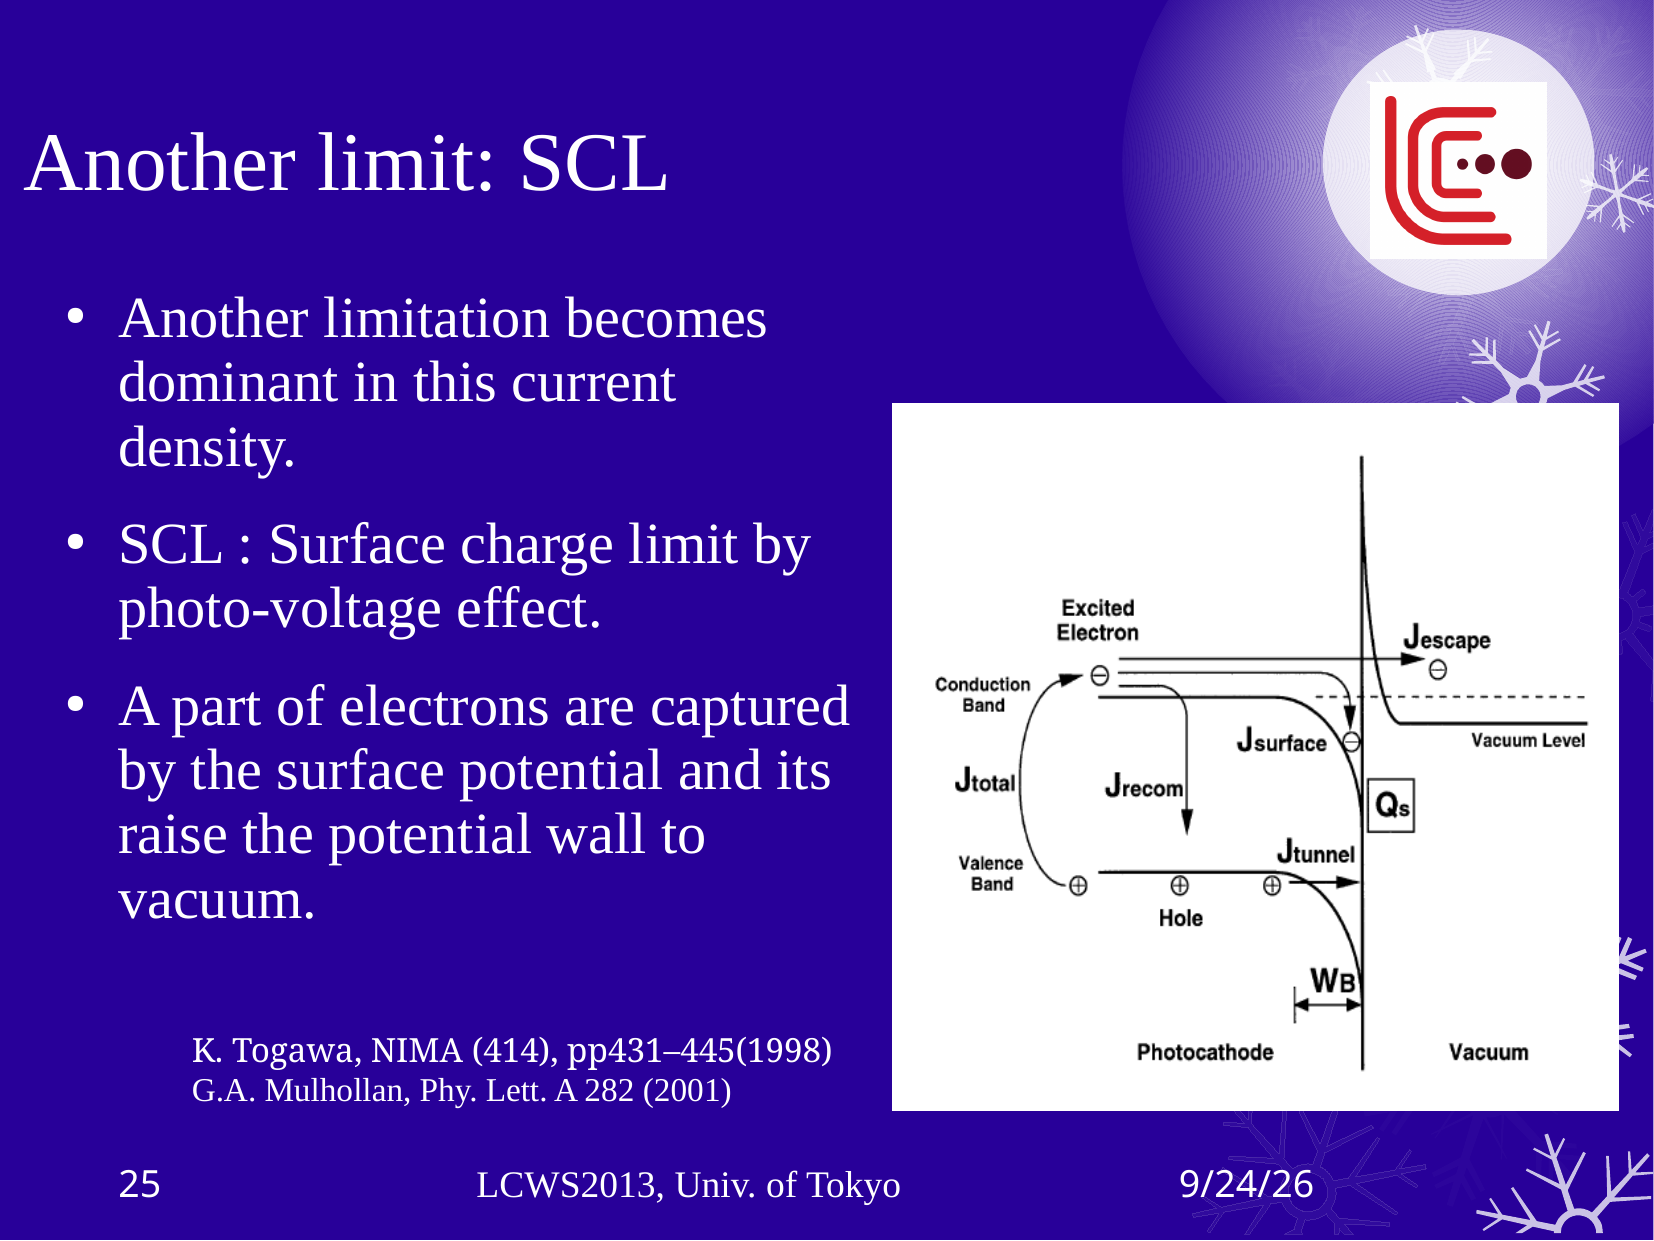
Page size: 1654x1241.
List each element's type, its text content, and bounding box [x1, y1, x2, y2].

picture [1370, 82, 1547, 259]
text_box K. Togawa, NIMA (414), pp431–445(1998) G.A. Mulhollan, Phy. Lett. A 282 (2001) [177, 1019, 1236, 1111]
title Another limit: SCL [23, 29, 1311, 296]
list Another limitation becomes dominant in this current density. SCL : Surface charge limit by photo-voltage effect. A part of electrons are captured by the surface potential and its raise the potential wall to vacuum. [47, 285, 863, 1134]
picture [892, 403, 1619, 1111]
